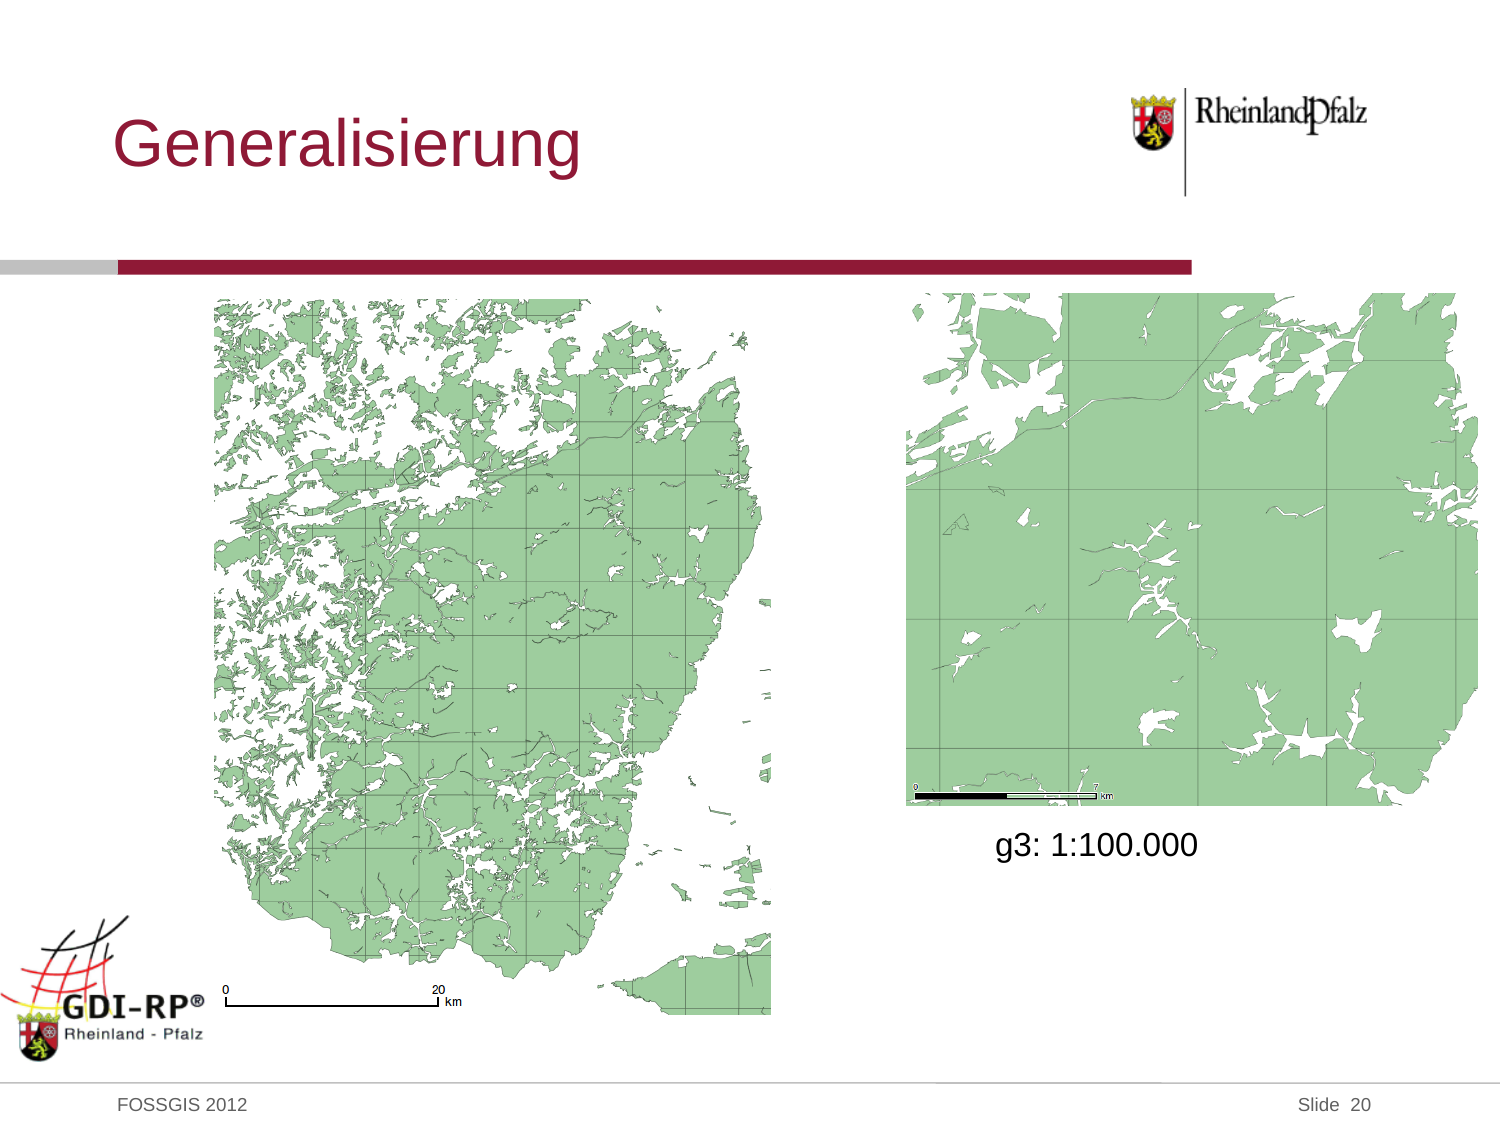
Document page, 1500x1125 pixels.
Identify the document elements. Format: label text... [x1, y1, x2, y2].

picture [906, 293, 1478, 806]
picture [0, 915, 207, 1063]
picture [214, 299, 771, 1015]
text_box g3: 1:100.000 [980, 815, 1401, 871]
title Generalisierung [112, 63, 1071, 224]
picture [1131, 88, 1447, 198]
